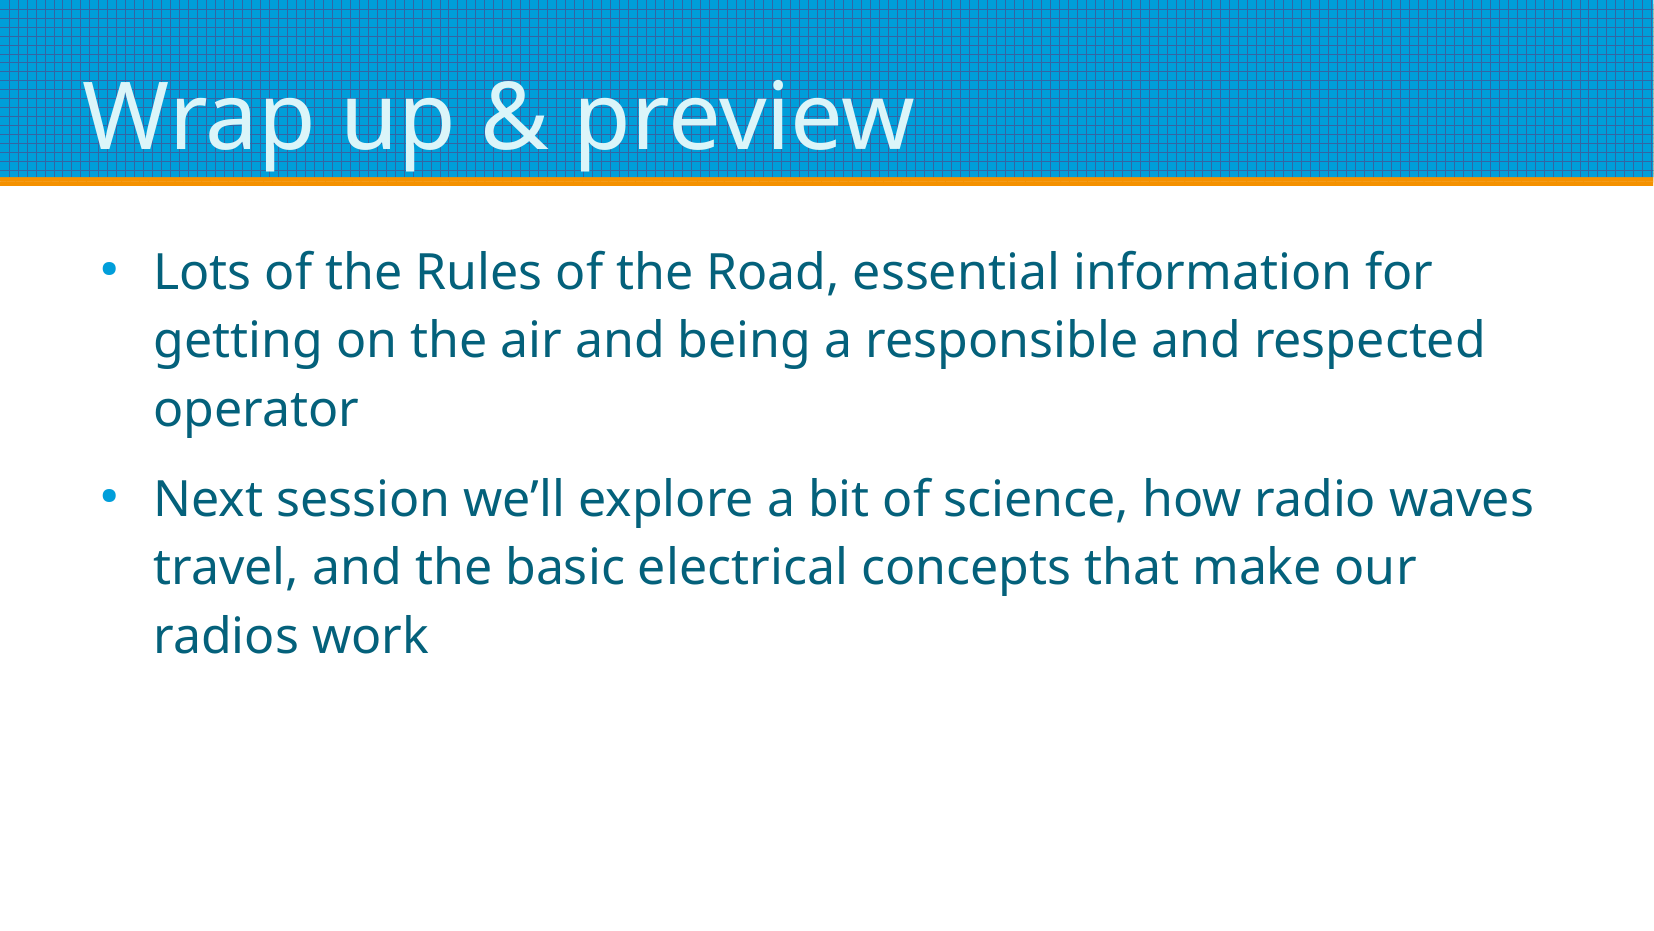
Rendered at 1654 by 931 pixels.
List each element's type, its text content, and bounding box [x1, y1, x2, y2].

list Lots of the Rules of the Road, essential information for getting on the air and being a responsible and respected operator Next session we’ll explore a bit of science, how radio waves travel, and the basic electrical concepts that make our radios work [82, 236, 1571, 813]
title Wrap up & preview [82, 14, 1571, 178]
